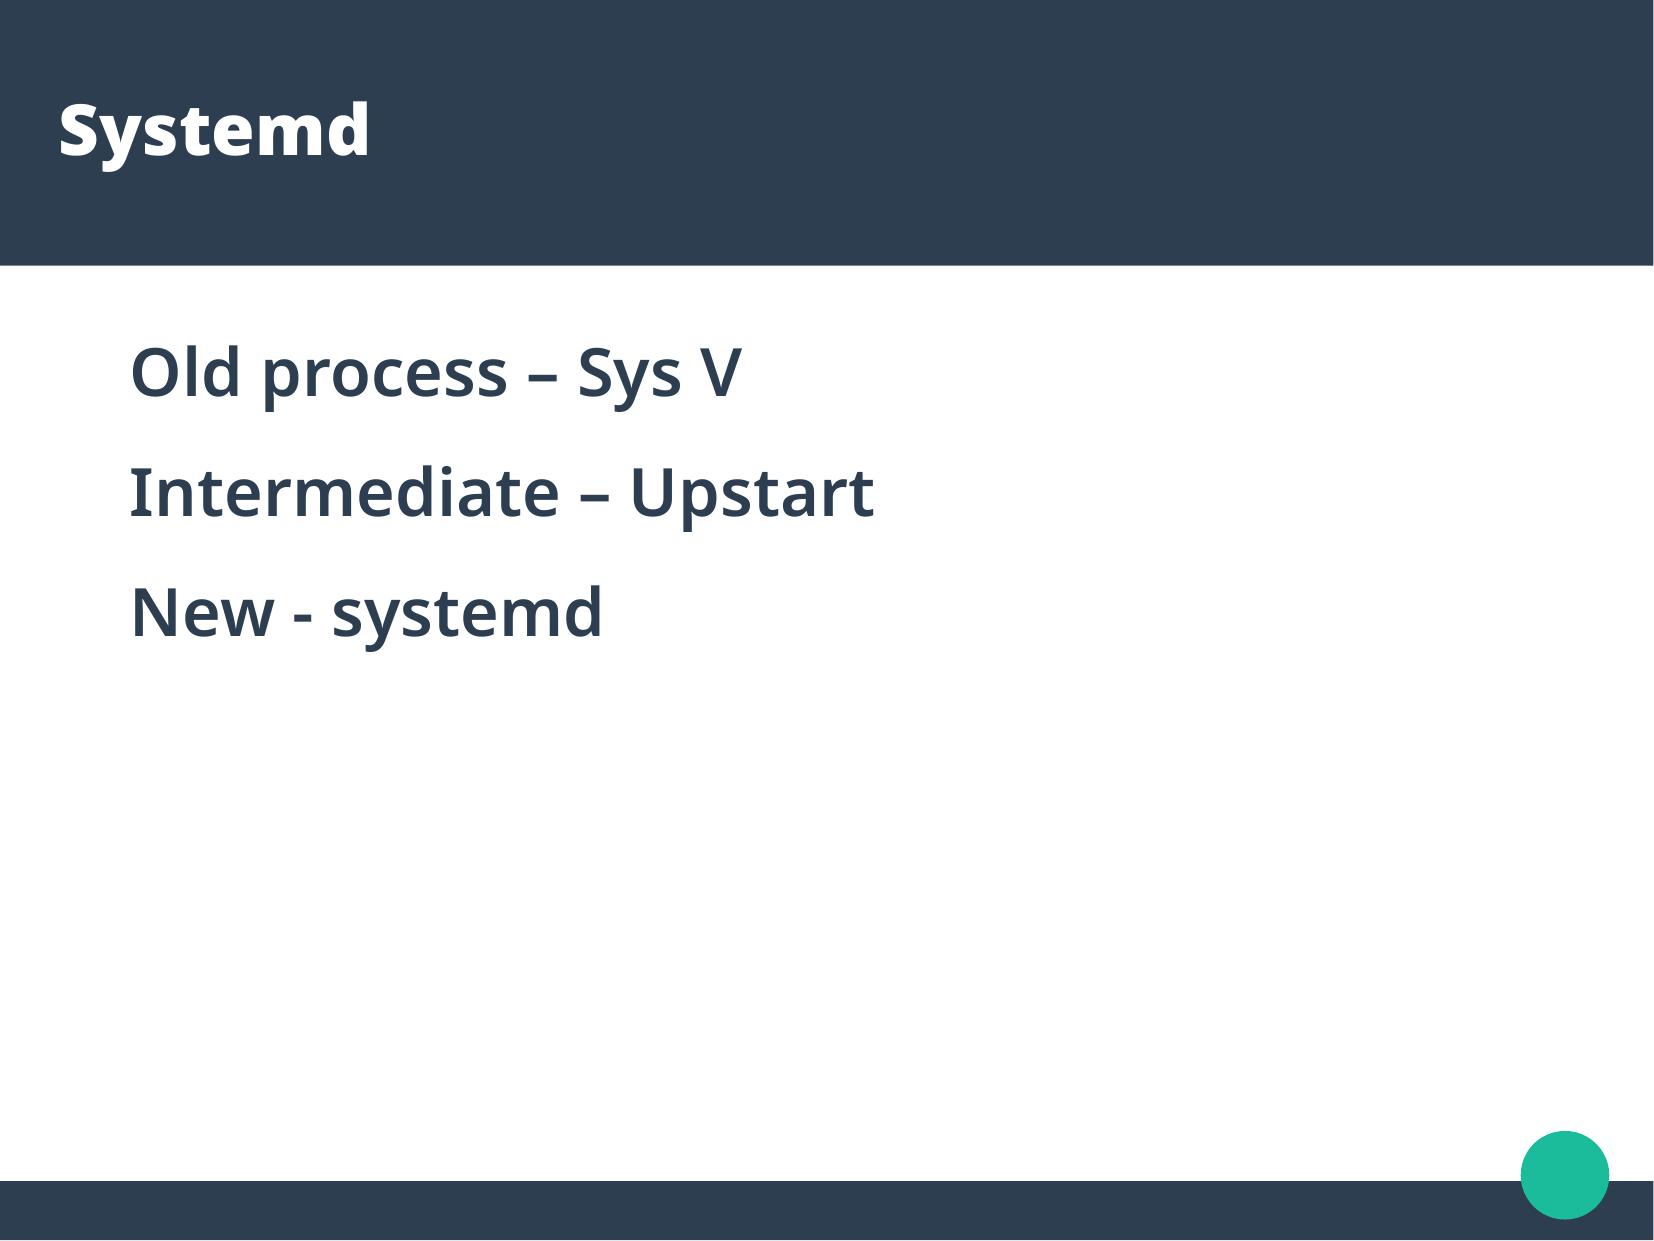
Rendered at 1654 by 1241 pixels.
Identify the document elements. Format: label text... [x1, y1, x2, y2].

title Systemd [59, 49, 1595, 207]
list Old process – Sys V Intermediate – Upstart New - systemd [59, 324, 1595, 1152]
